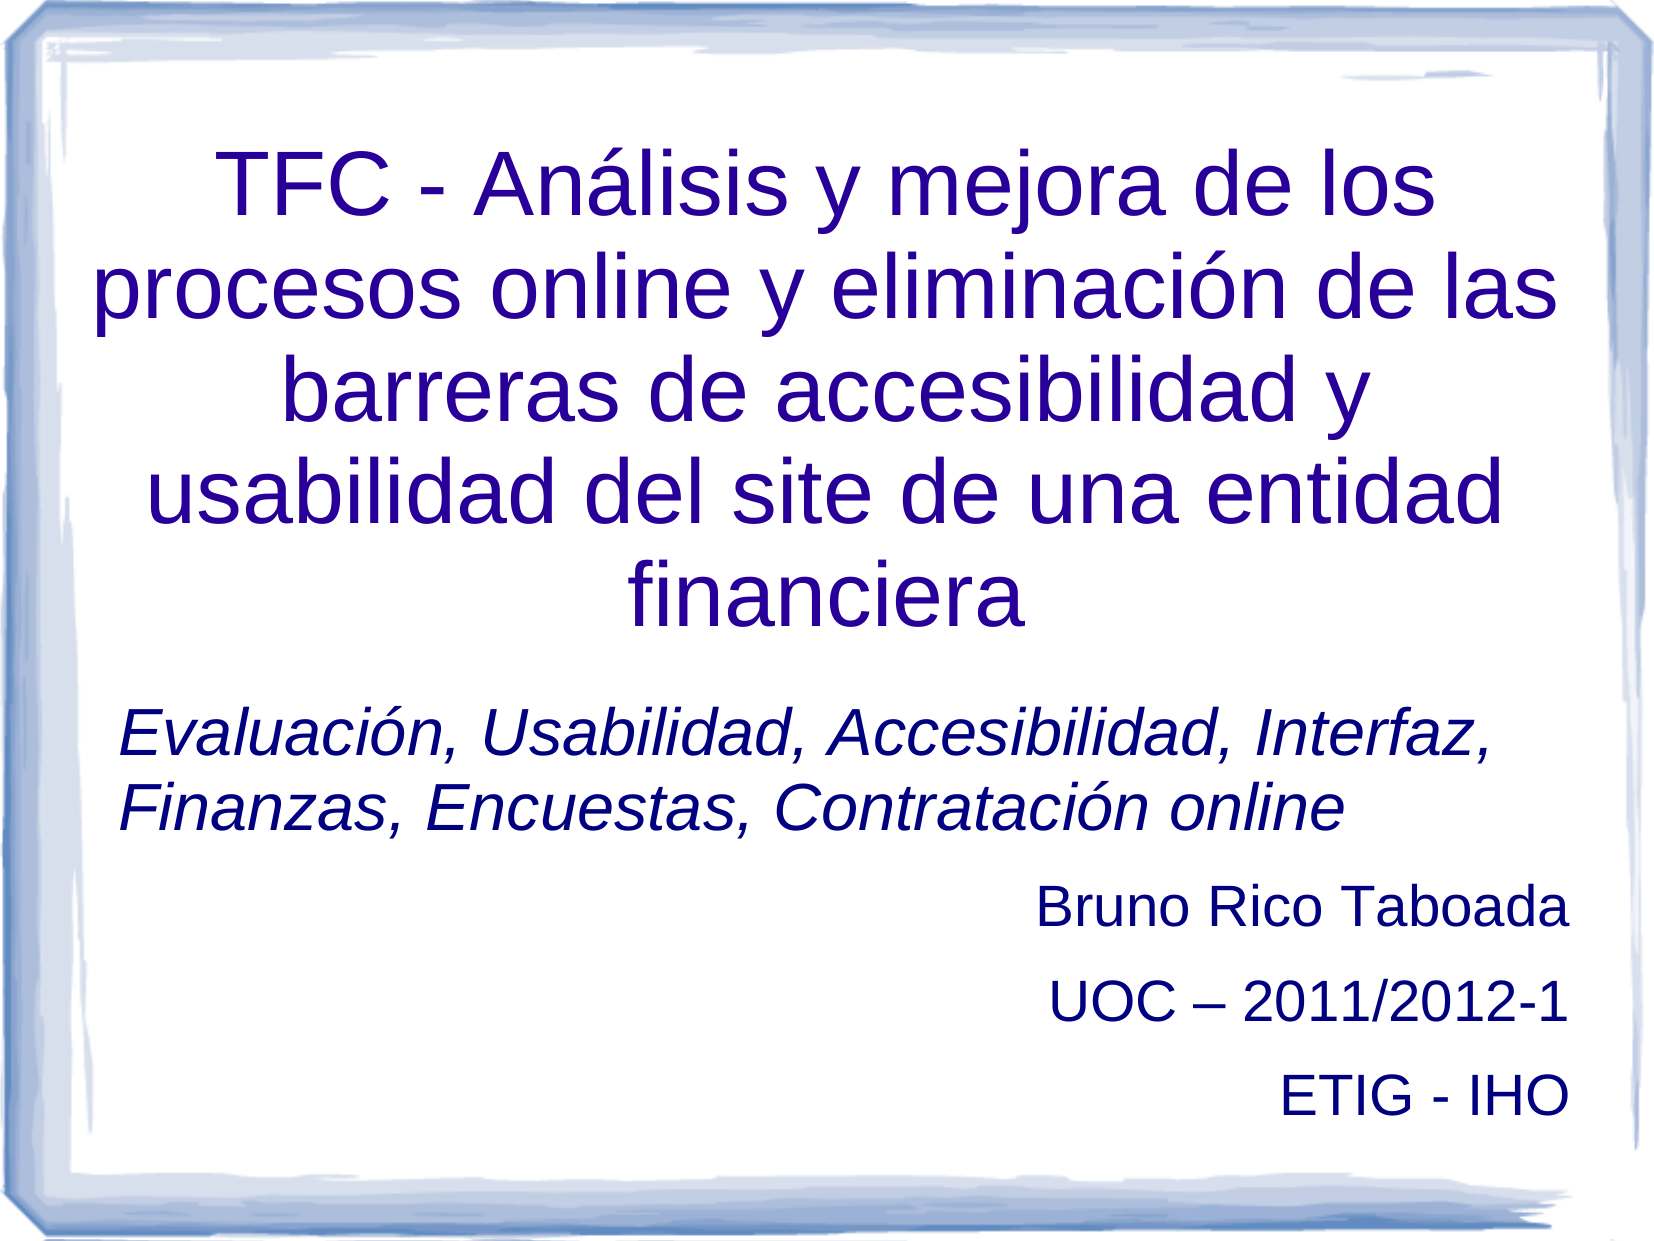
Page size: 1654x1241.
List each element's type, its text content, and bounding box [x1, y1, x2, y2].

picture [0, 0, 1654, 1241]
list Evaluación, Usabilidad, Accesibilidad, Interfaz, Finanzas, Encuestas, Contratación online Bruno Rico Taboada UOC – 2011/2012-1 ETIG - IHO [118, 590, 1571, 1144]
title TFC - Análisis y mejora de los procesos online y eliminación de las barreras de accesibilidad y usabilidad del site de una entidad financiera [82, 132, 1571, 646]
